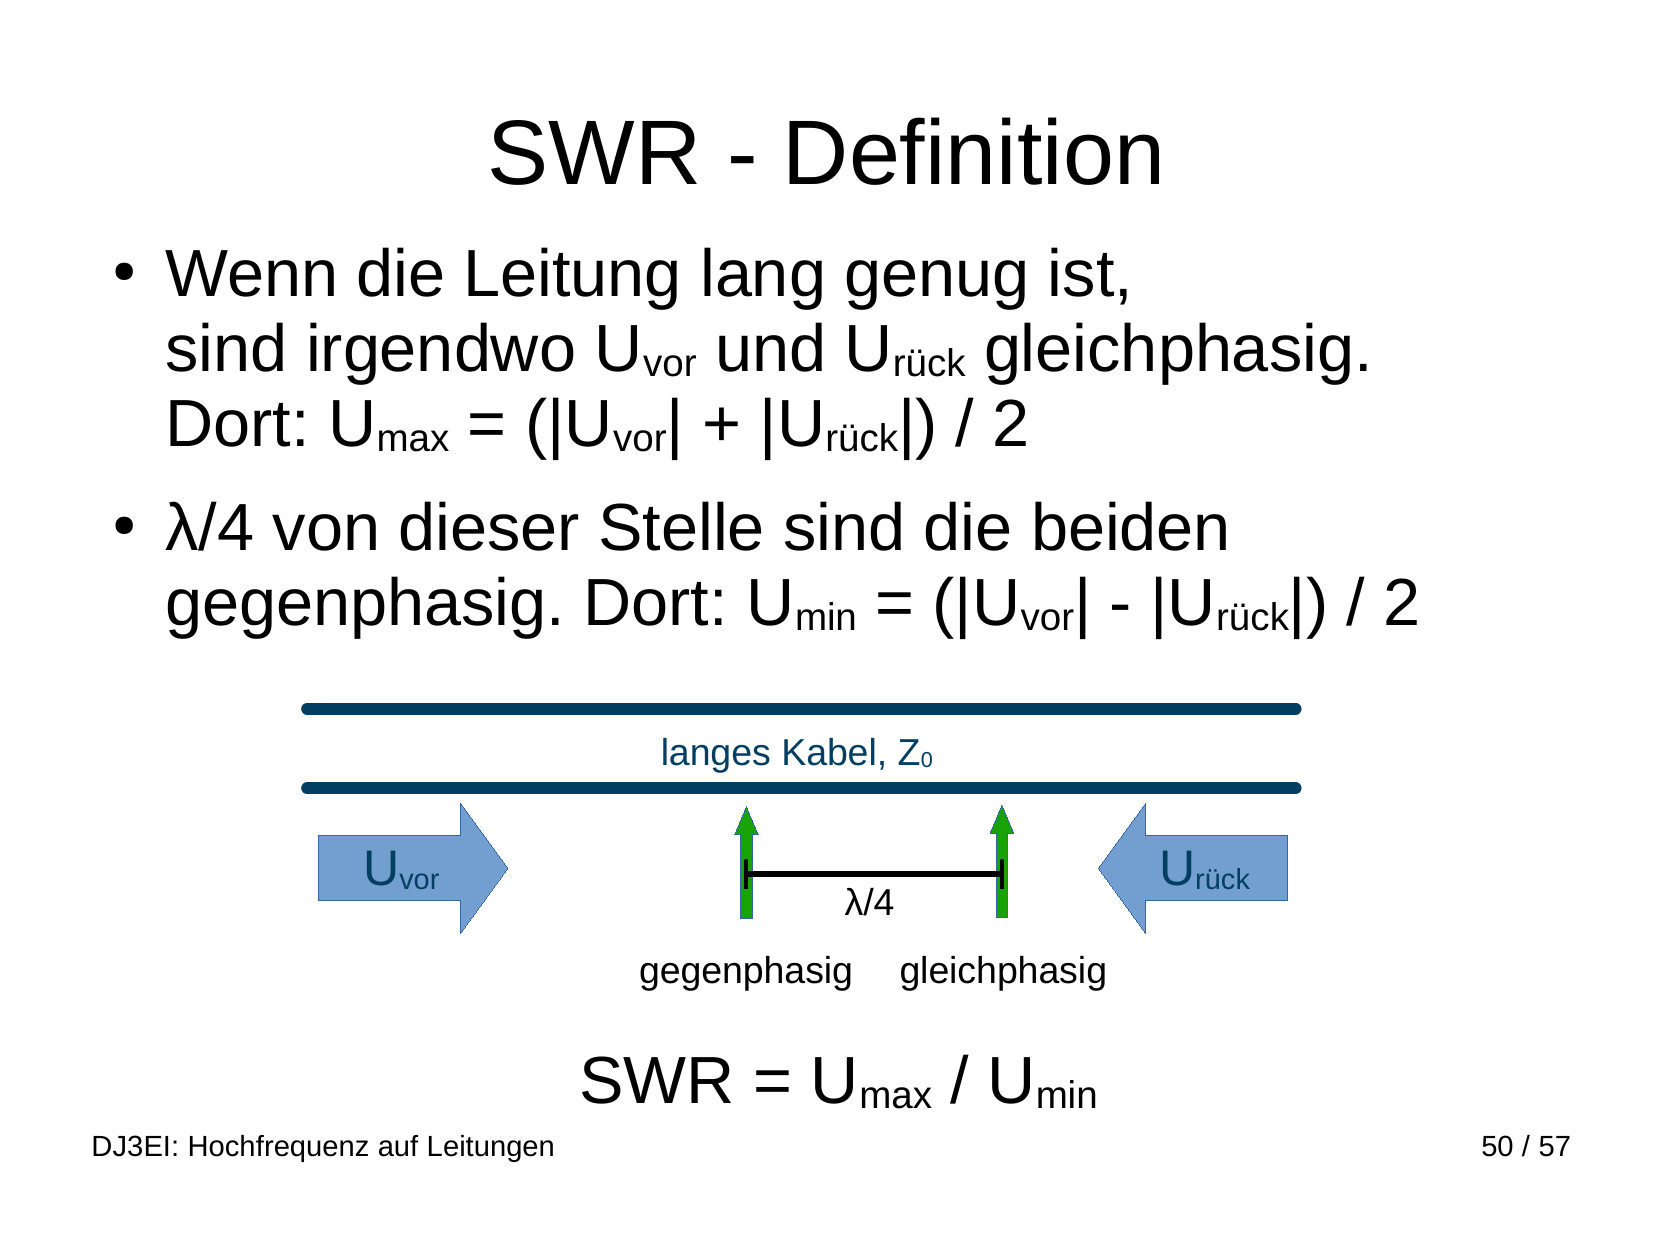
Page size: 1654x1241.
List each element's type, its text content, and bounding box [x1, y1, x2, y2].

text_box Uvor [318, 803, 508, 934]
list Wenn die Leitung lang genug ist, sind irgendwo Uvor und Urück gleichphasig. Dort: Umax = (|Uvor| + |Urück|) / 2 λ/4 von dieser Stelle sind die beiden gegenphasig. Dort: Umin = (|Uvor| - |Urück|) / 2 SWR = Umax / Umin [94, 236, 1583, 1180]
text_box langes Kabel, Z0 [646, 723, 1100, 810]
text_box λ/4 [829, 874, 910, 931]
text_box gleichphasig [884, 941, 1123, 999]
text_box gegenphasig [624, 941, 868, 999]
text_box [734, 806, 759, 919]
title SWR - Definition [82, 49, 1571, 257]
text_box [990, 810, 1014, 918]
text_box Urück [1098, 803, 1288, 934]
